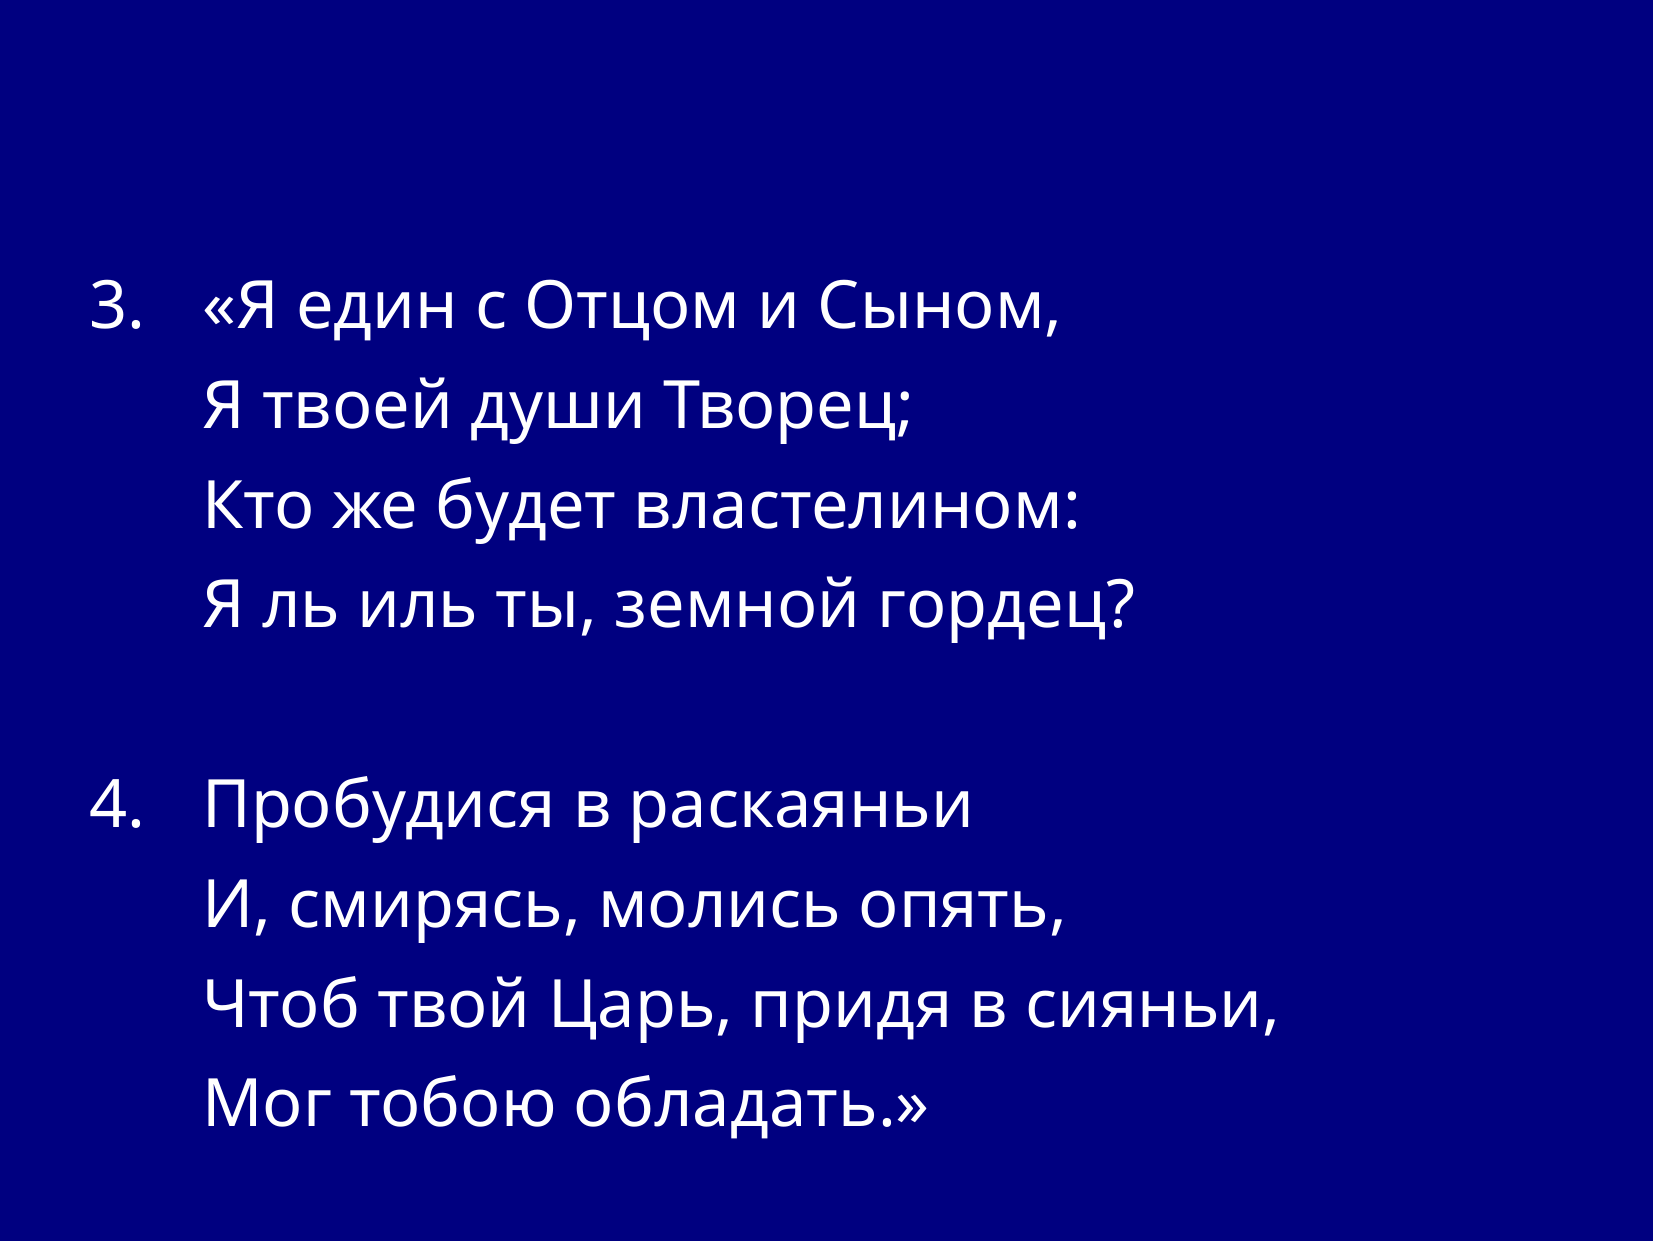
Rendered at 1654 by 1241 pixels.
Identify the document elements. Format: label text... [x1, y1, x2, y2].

text_box 3. «Я един с Отцом и Сыном, Я твоей души Творец; Кто же будет властелином: Я ль иль ты, земной гордец? 4. Пробудися в раскаяньи И, смирясь, молись опять, Чтоб твой Царь, придя в сияньи, Мог тобою обладать.» [75, 150, 1576, 1163]
